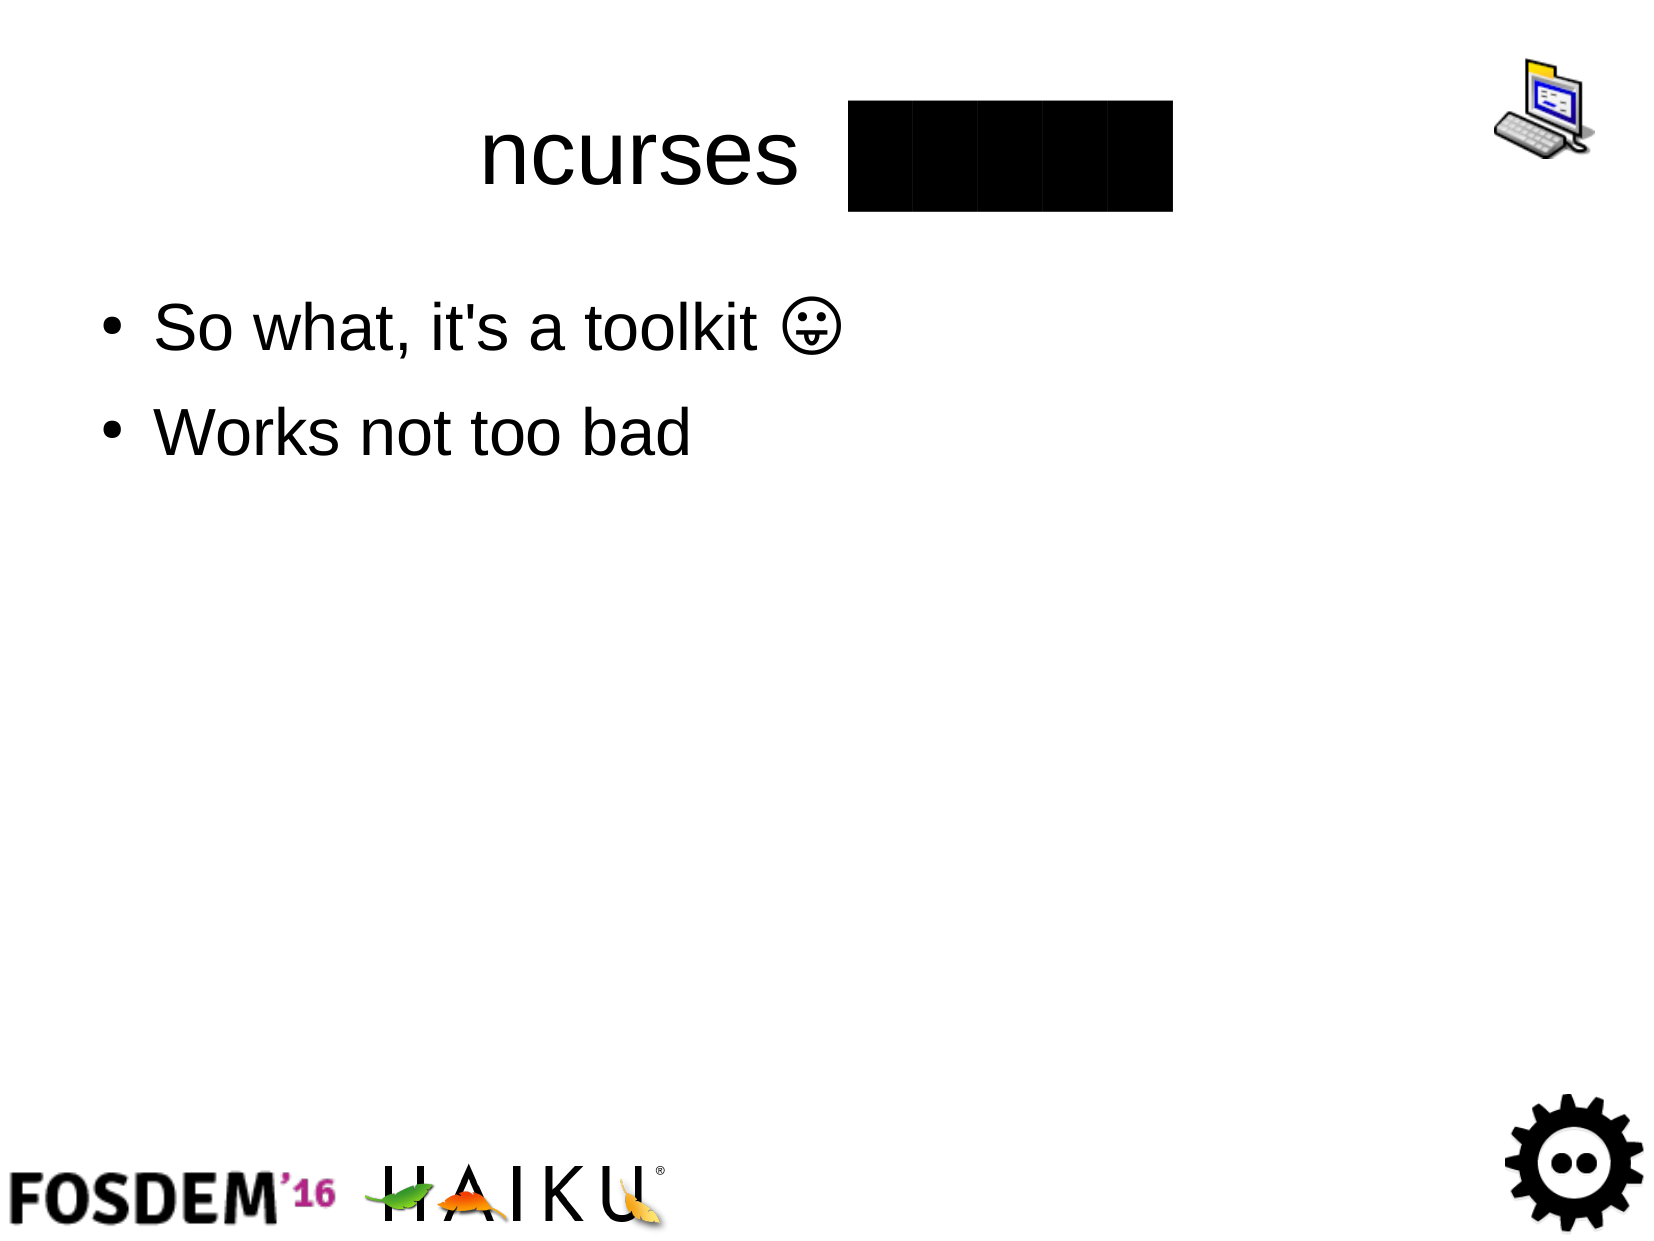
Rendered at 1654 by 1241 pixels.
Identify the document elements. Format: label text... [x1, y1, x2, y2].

picture [363, 1163, 670, 1235]
picture [0, 1152, 350, 1241]
picture [1494, 58, 1595, 159]
title ncurses █████ [82, 49, 1571, 257]
picture [1505, 1094, 1648, 1235]
list So what, it's a toolkit 😛 Works not too bad [82, 290, 1571, 1010]
